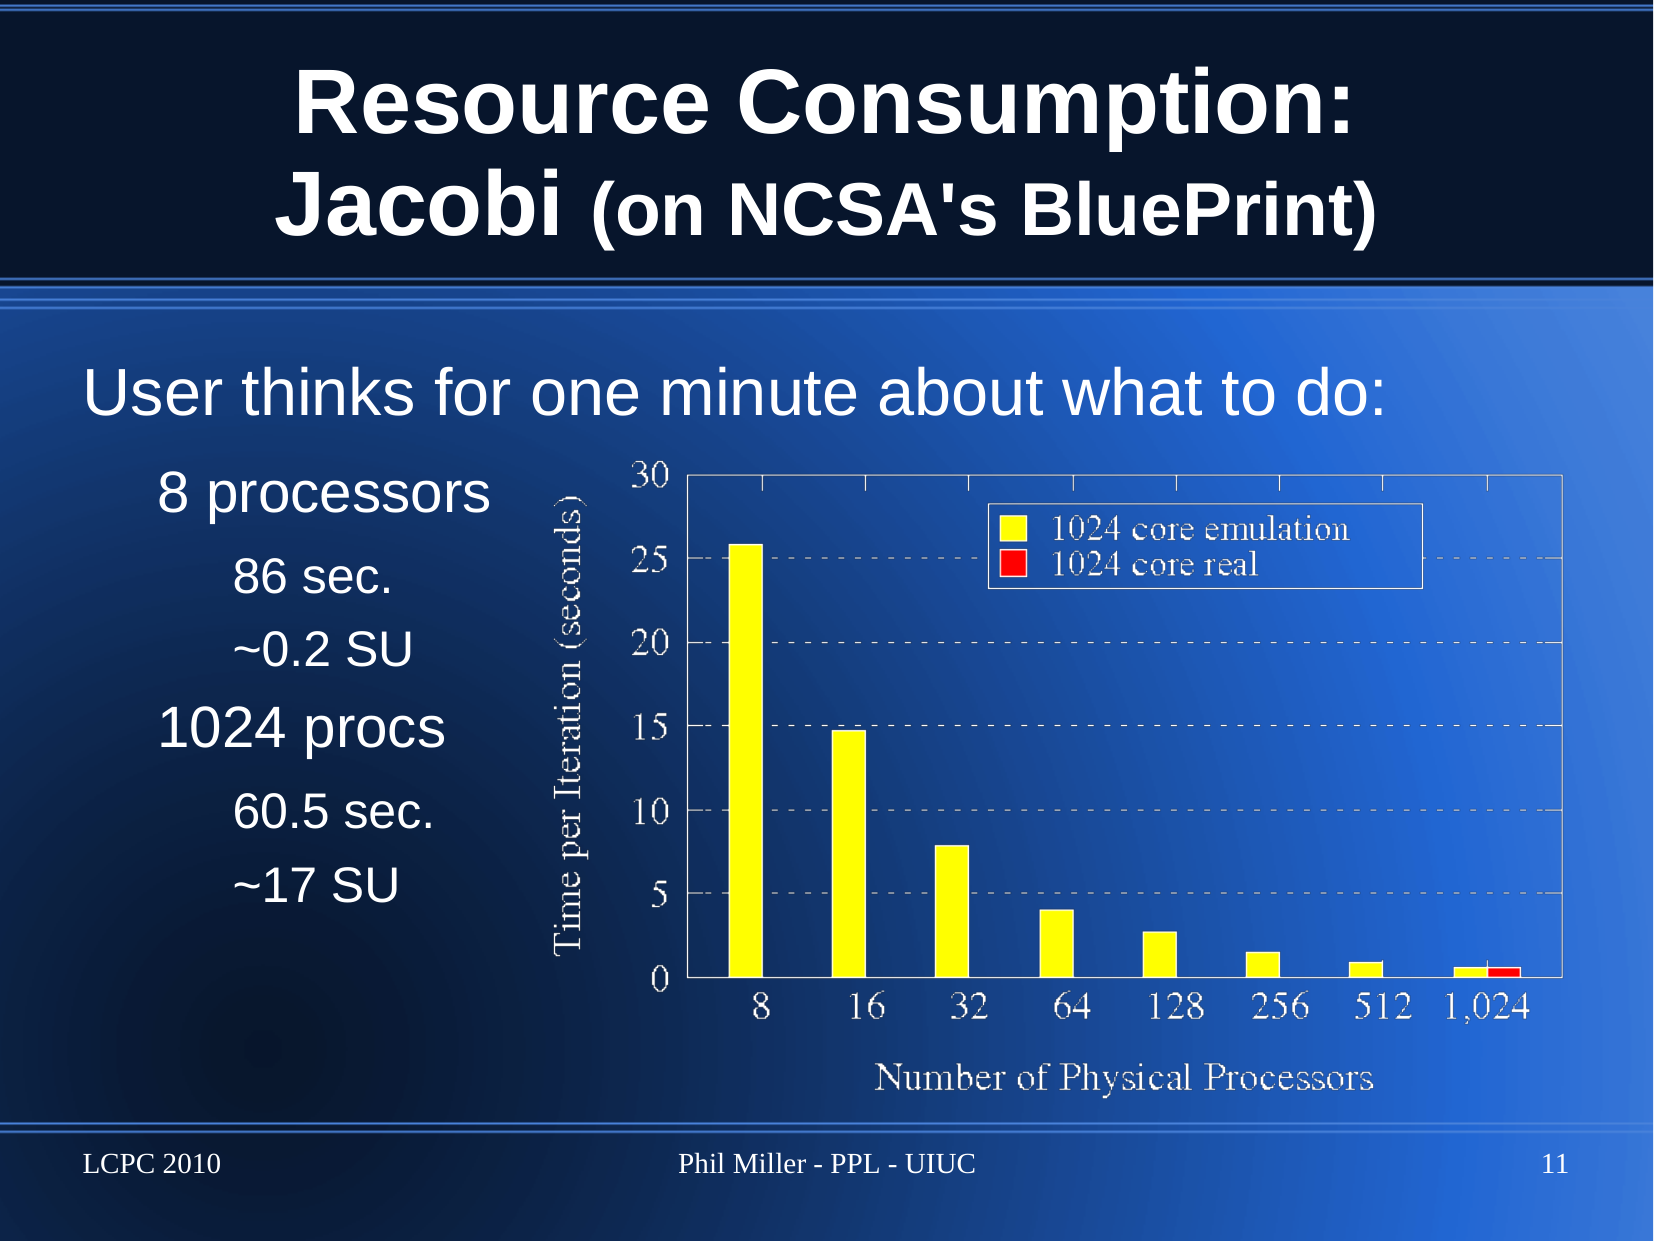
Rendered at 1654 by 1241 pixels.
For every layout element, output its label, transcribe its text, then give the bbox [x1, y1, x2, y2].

list User thinks for one minute about what to do: 8 processors 86 sec. ~0.2 SU 1024 procs 60.5 sec. ~17 SU [82, 355, 1571, 1174]
title Resource Consumption: Jacobi (on NCSA's BluePrint) [82, 49, 1571, 257]
picture [0, 0, 1654, 1241]
